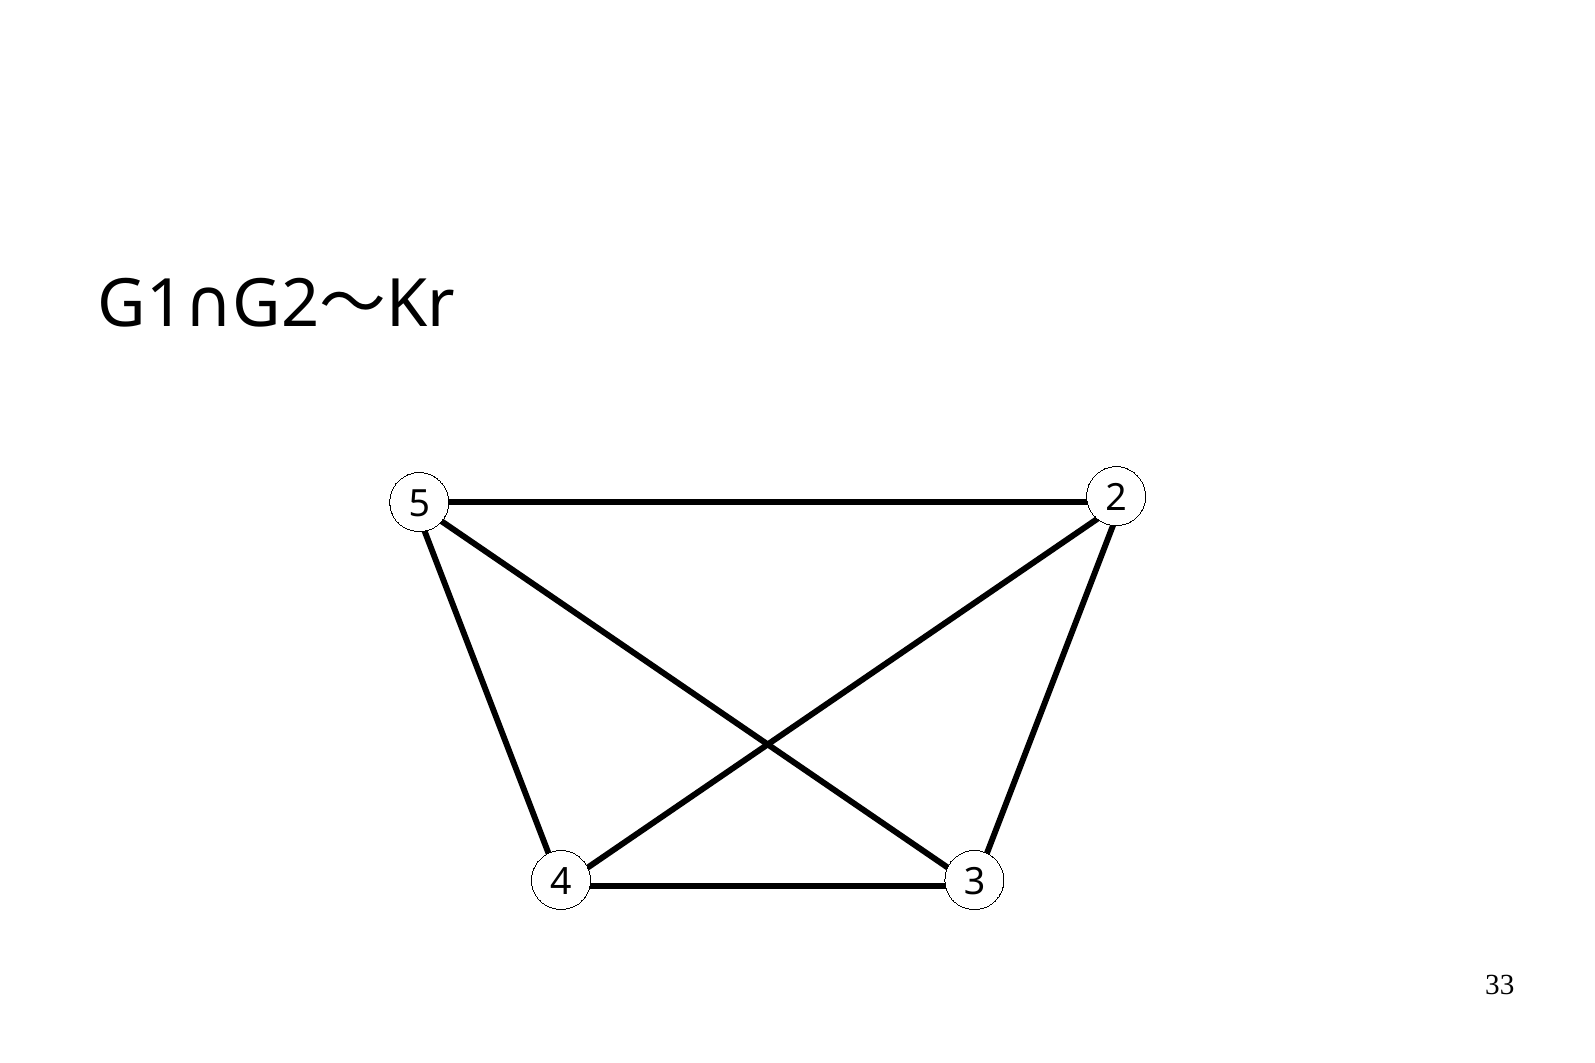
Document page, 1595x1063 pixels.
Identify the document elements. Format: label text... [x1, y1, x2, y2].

list G1∩G2～Kr [79, 248, 1515, 919]
text_box 3 [944, 850, 1004, 910]
text_box 5 [389, 472, 449, 532]
text_box 2 [1086, 466, 1146, 526]
text_box 4 [531, 850, 591, 910]
